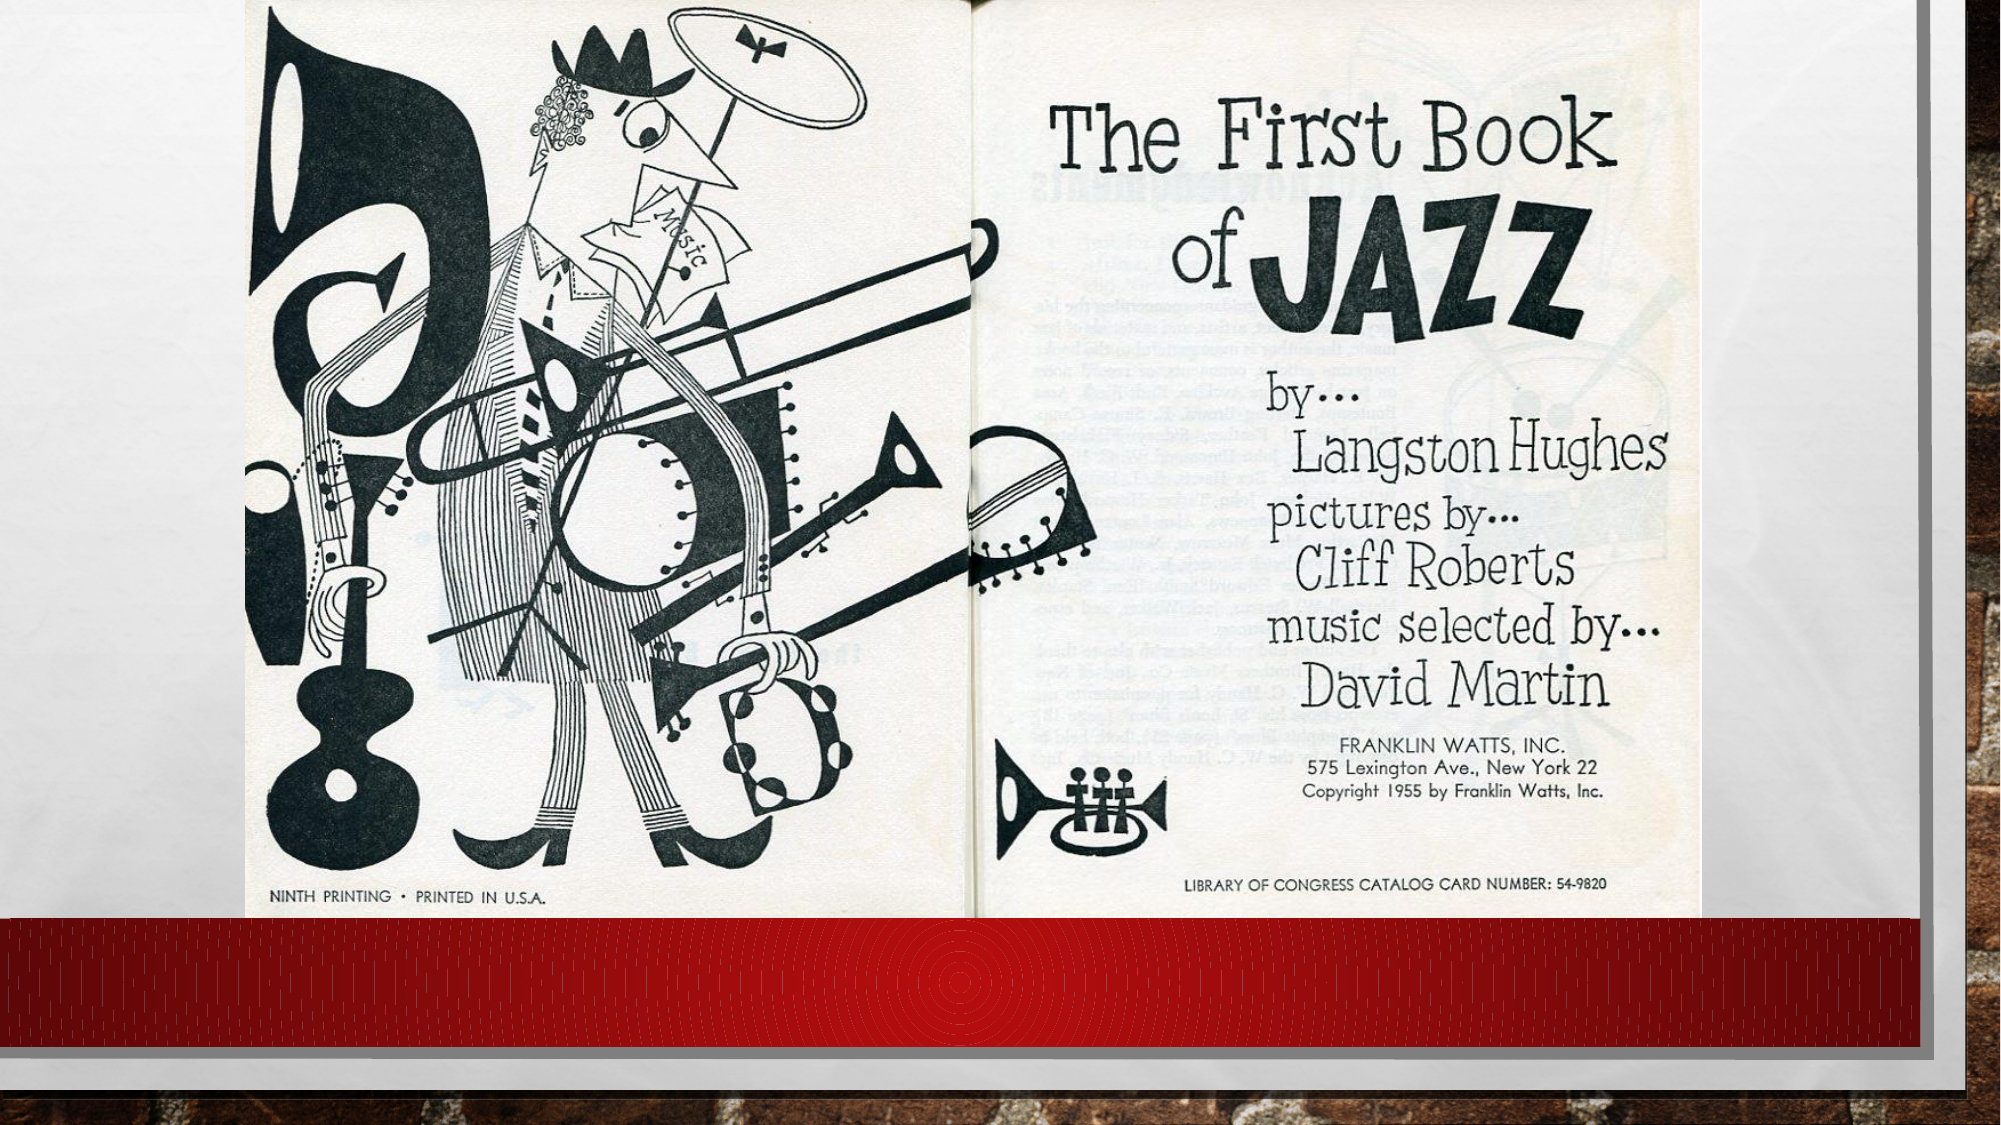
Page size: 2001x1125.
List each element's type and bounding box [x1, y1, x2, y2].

picture [245, 0, 1702, 918]
